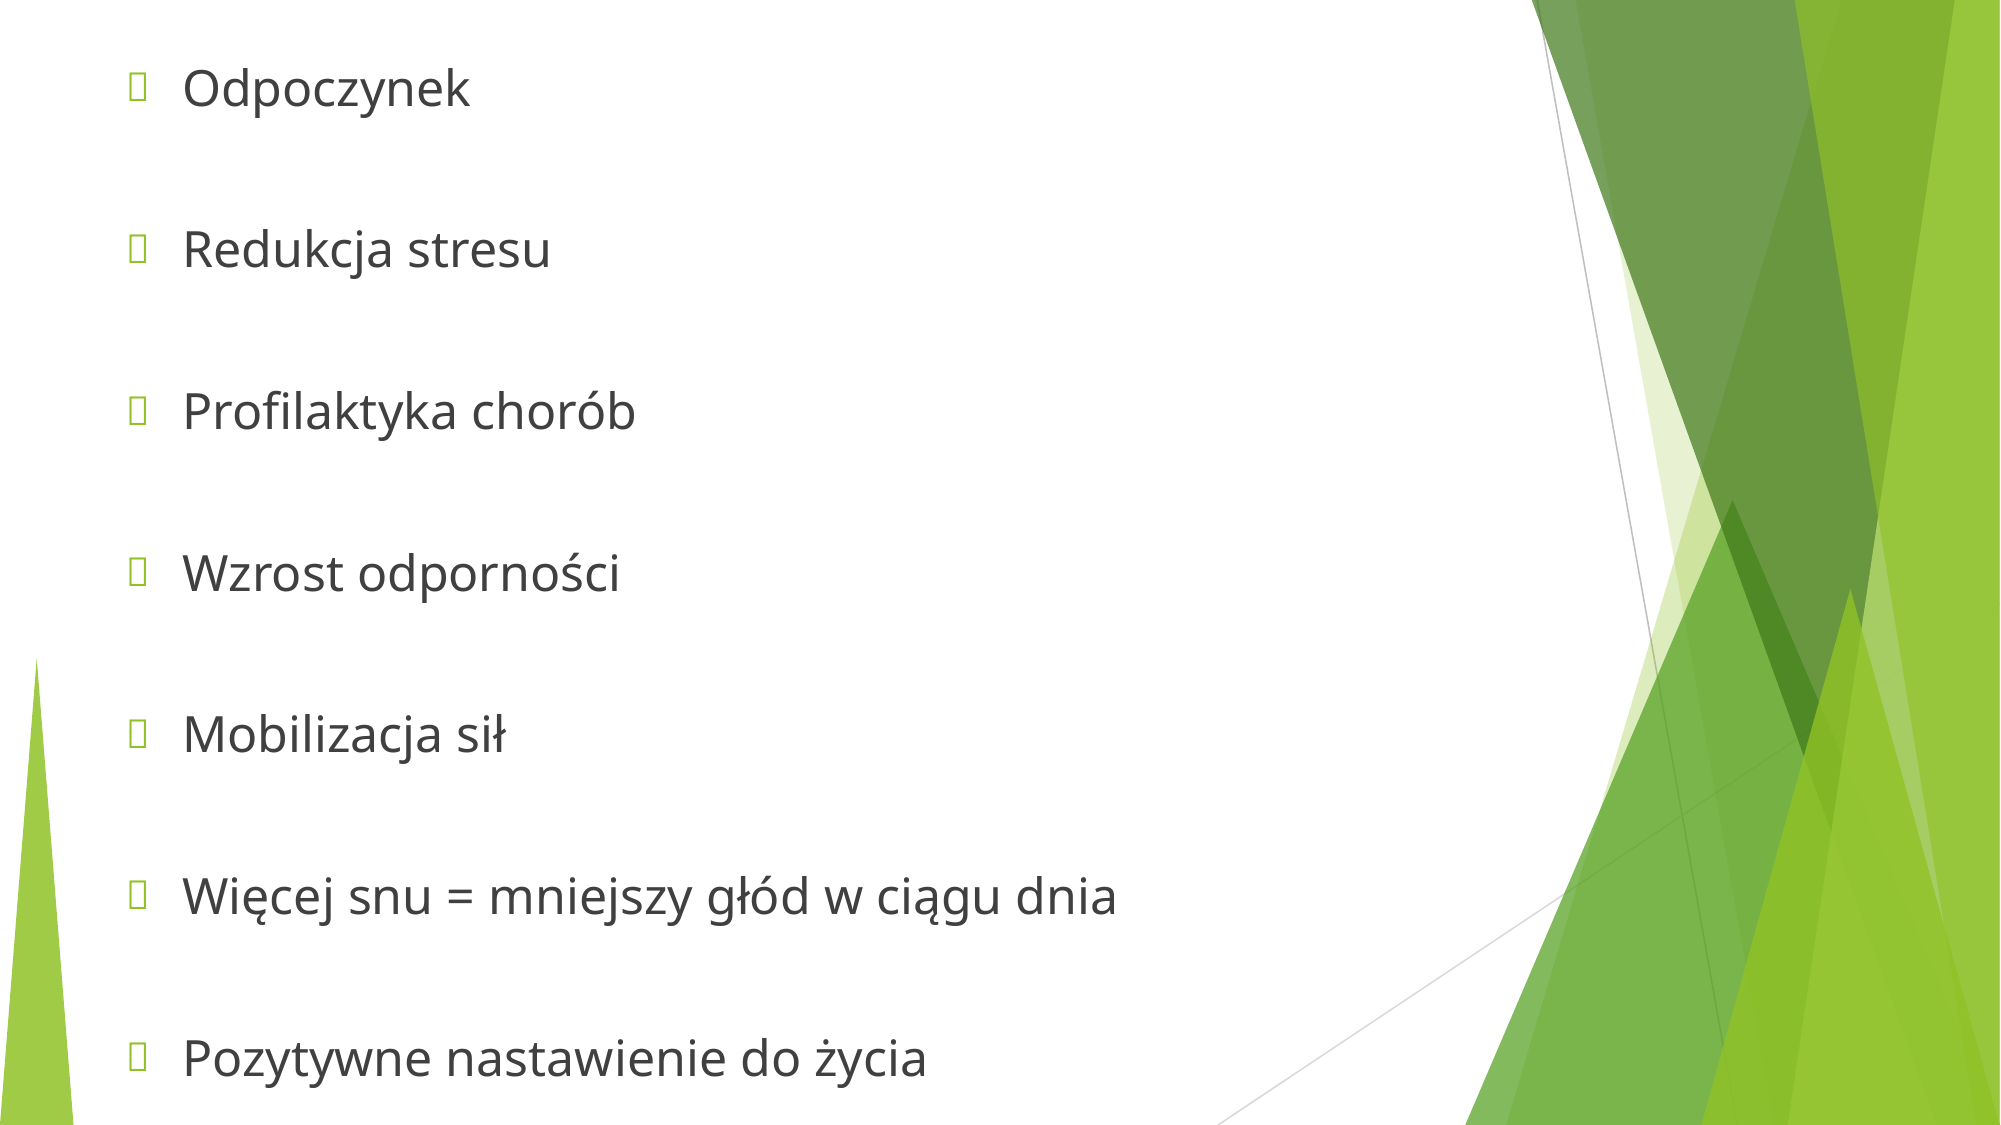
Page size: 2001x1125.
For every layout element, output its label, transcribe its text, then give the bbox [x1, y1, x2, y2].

list Odpoczynek Redukcja stresu Profilaktyka chorób Wzrost odporności Mobilizacja sił Więcej snu = mniejszy głód w ciągu dnia Pozytywne nastawienie do życia [111, 48, 1522, 1074]
